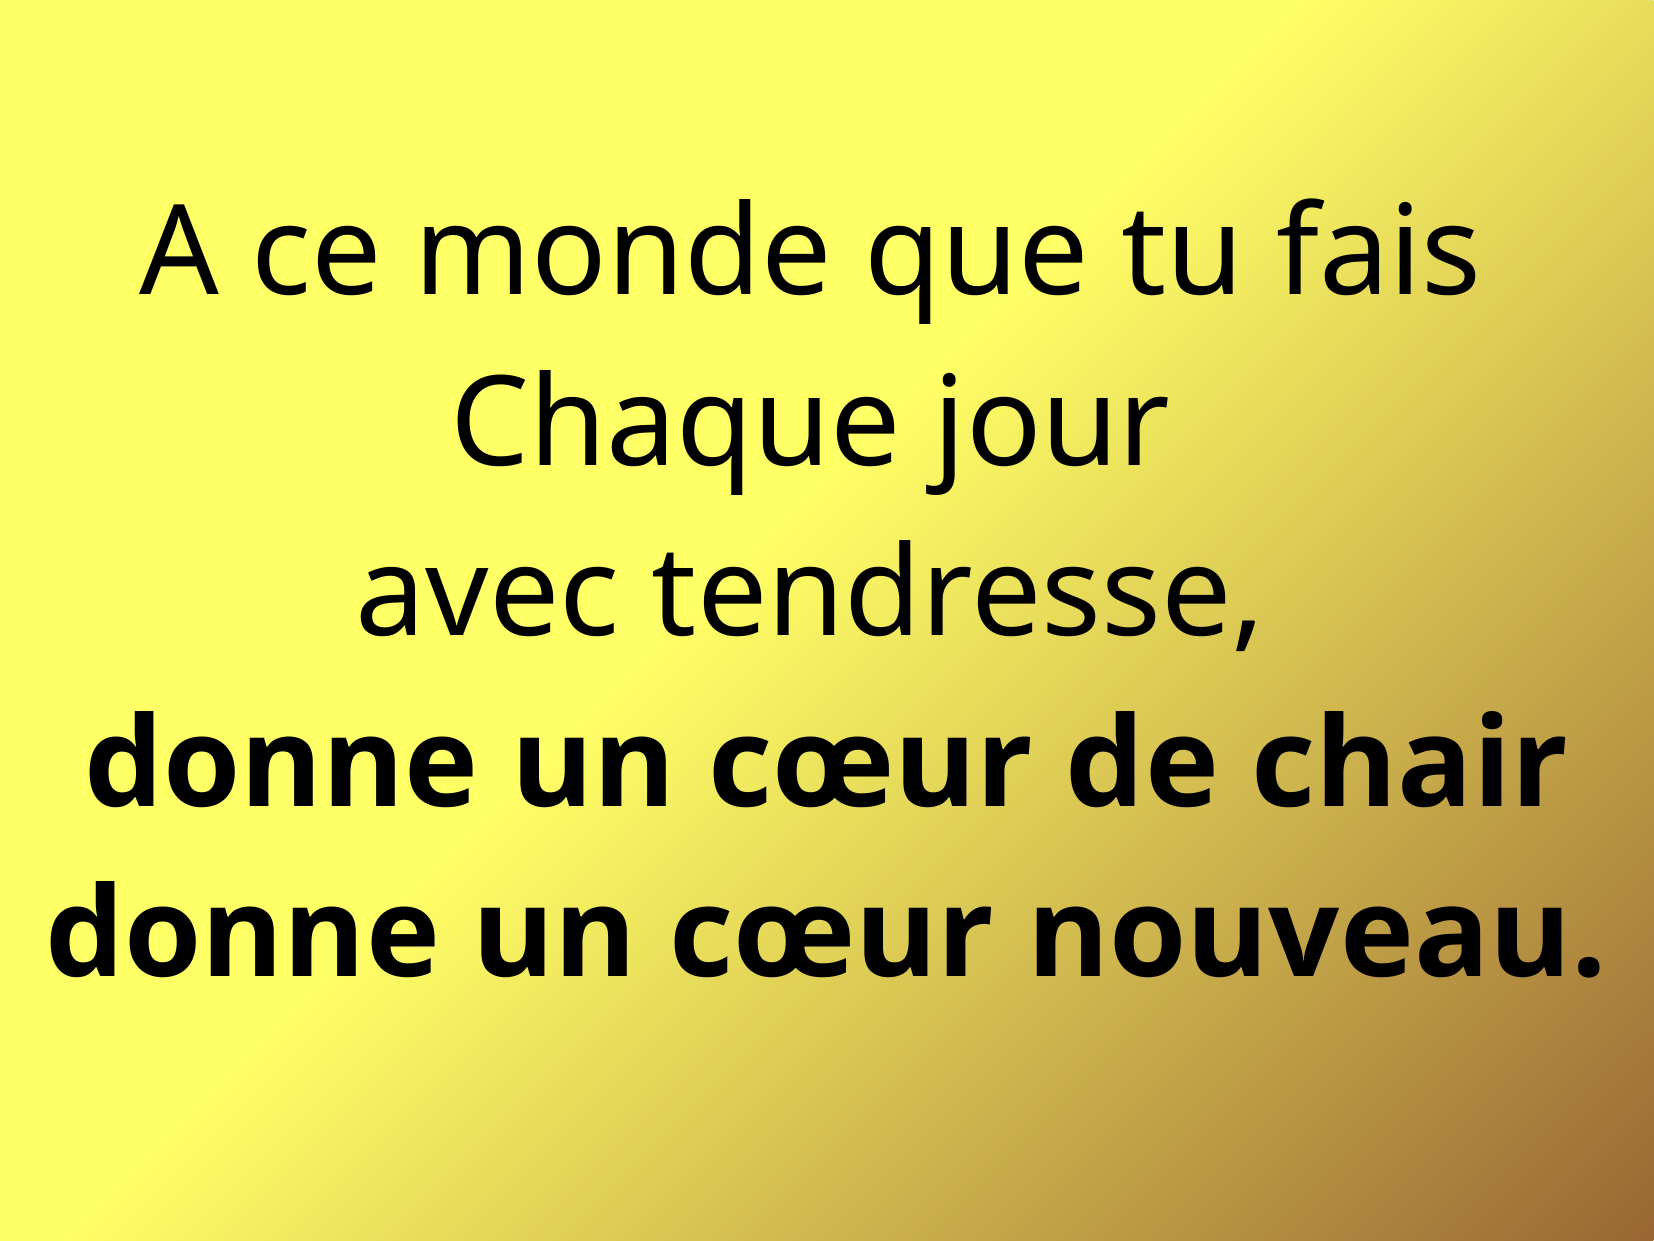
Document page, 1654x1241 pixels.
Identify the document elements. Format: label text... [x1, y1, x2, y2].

text_box A ce monde que tu fais Chaque jour avec tendresse, donne un cœur de chair donne un cœur nouveau. [0, 0, 1654, 1241]
